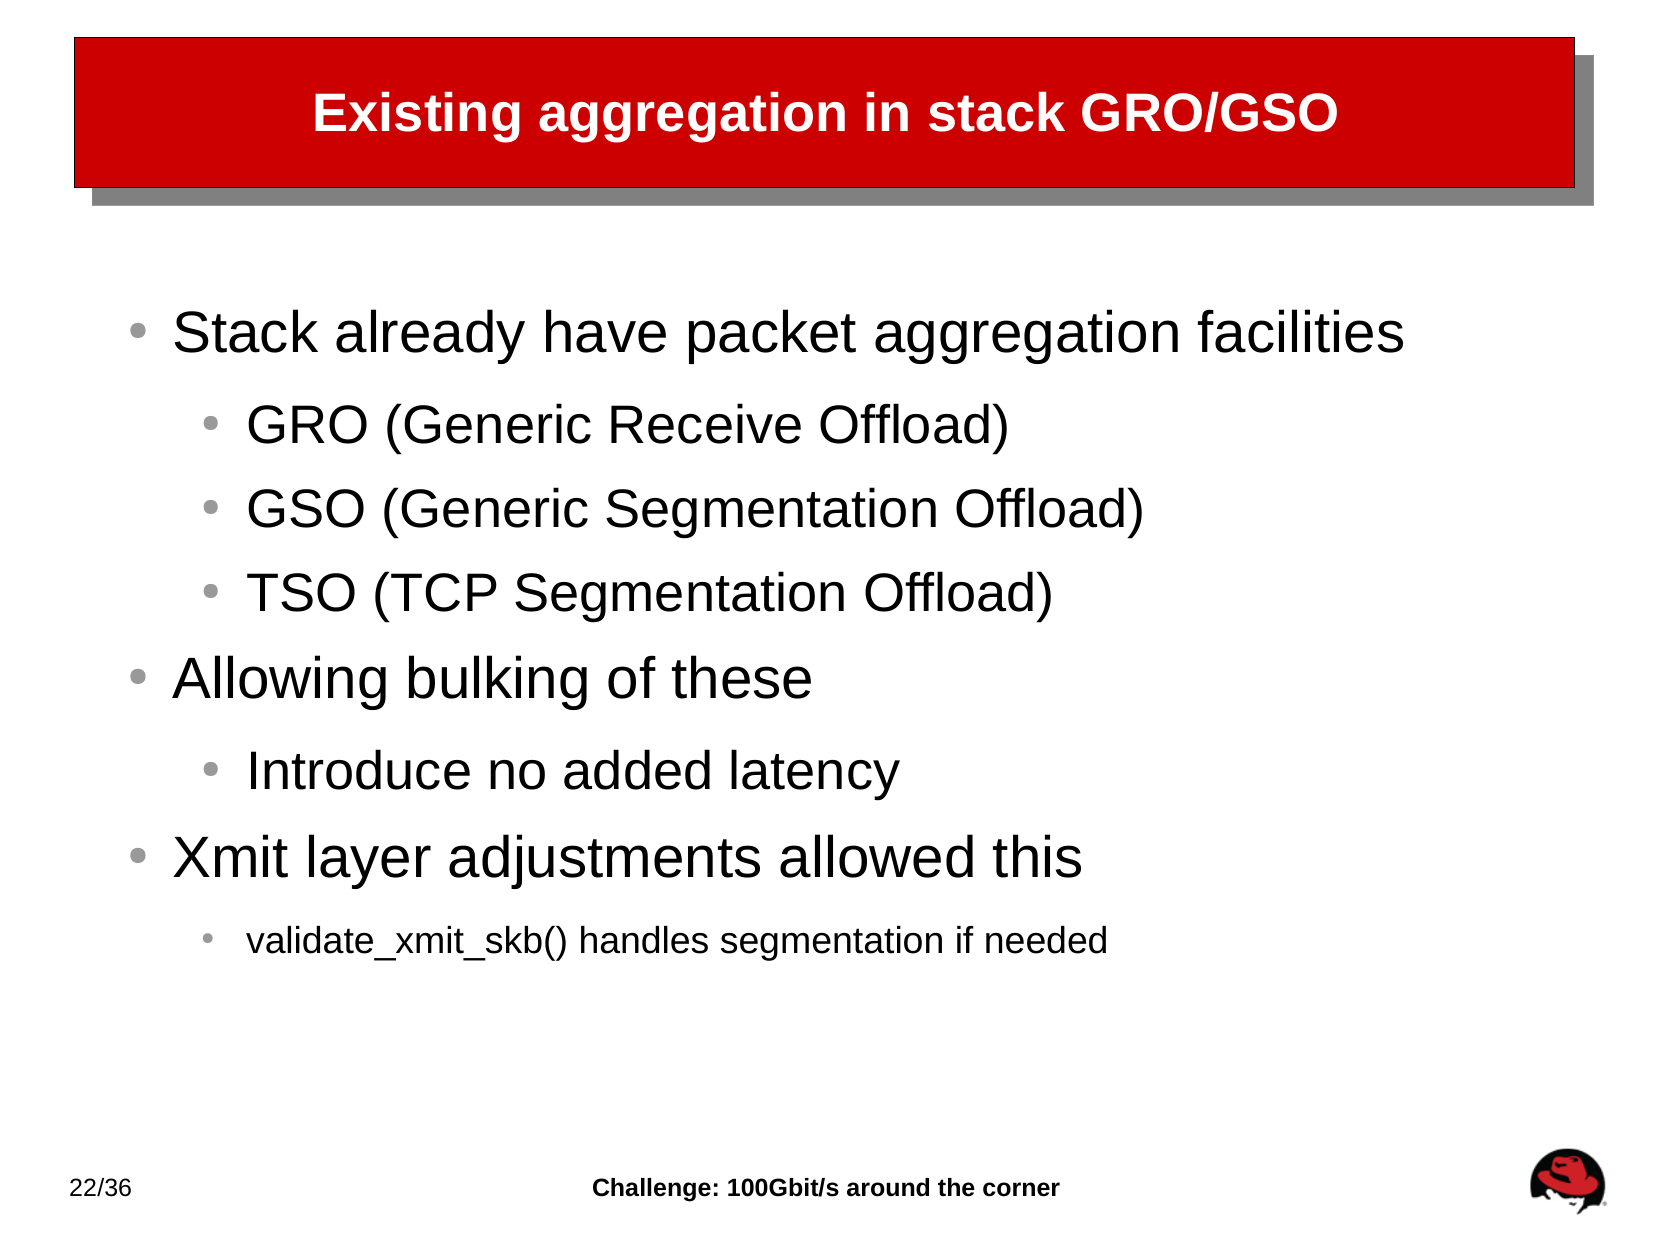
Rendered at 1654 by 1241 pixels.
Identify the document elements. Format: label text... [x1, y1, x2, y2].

picture [1529, 1146, 1613, 1224]
title Existing aggregation in stack GRO/GSO [116, 37, 1538, 188]
list Stack already have packet aggregation facilities GRO (Generic Receive Offload) GSO (Generic Segmentation Offload) TSO (TCP Segmentation Offload) Allowing bulking of these Introduce no added latency Xmit layer adjustments allowed this validate_xmit_skb() handles segmentation if needed [112, 299, 1538, 1088]
